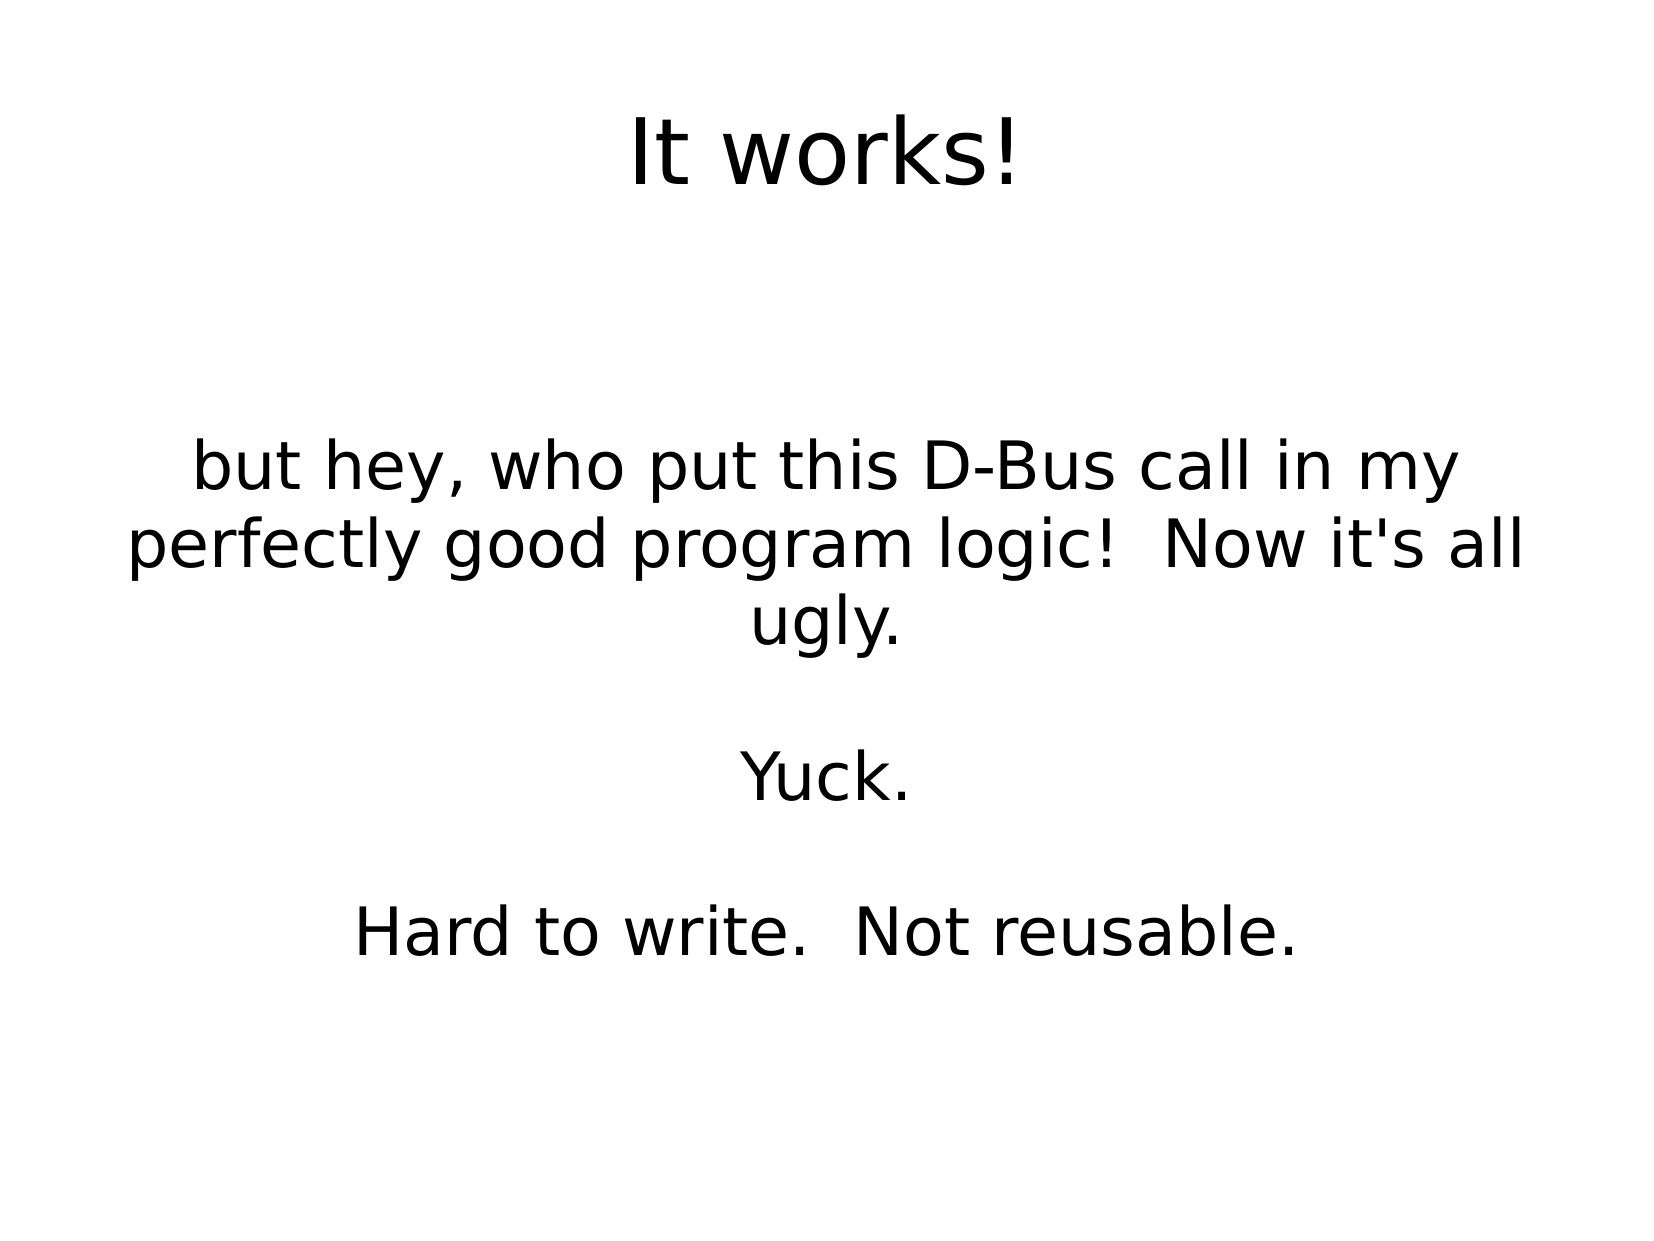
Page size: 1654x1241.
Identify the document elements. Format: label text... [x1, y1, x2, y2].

title It works! [82, 56, 1571, 250]
subtitle but hey, who put this D-Bus call in my perfectly good program logic! Now it's all ugly. Yuck. Hard to write. Not reusable. [82, 297, 1571, 1102]
